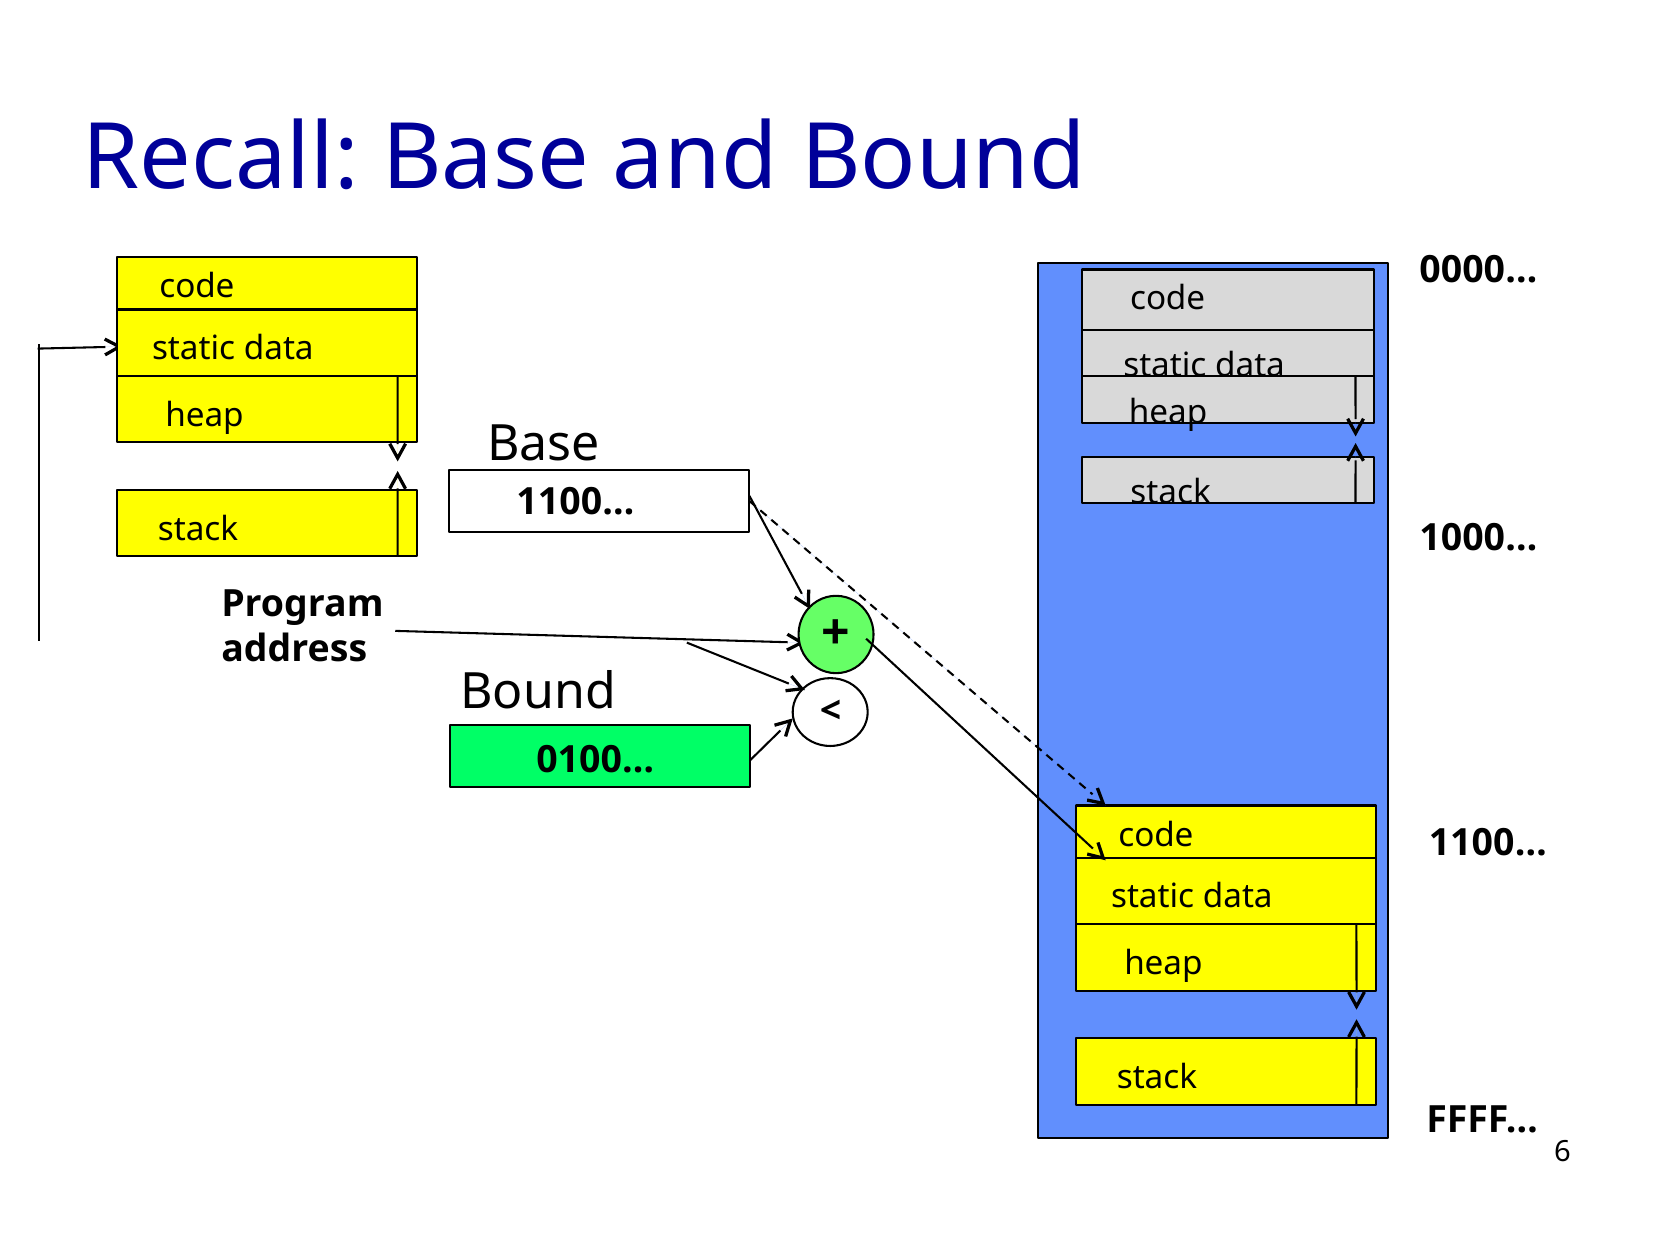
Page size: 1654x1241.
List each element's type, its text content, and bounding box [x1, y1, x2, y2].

text_box 1100… [1413, 810, 1562, 871]
text_box static data [1108, 336, 1301, 376]
text_box [40, 257, 417, 462]
text_box static data [1096, 867, 1288, 923]
text_box + [806, 592, 865, 668]
text_box heap [1109, 933, 1218, 989]
text_box heap [150, 385, 259, 441]
text_box heap [1114, 383, 1223, 438]
text_box [116, 470, 417, 557]
title Recall: Base and Bound [82, 49, 1571, 257]
text_box Base [472, 471, 501, 479]
text_box [817, 668, 855, 674]
text_box FFFF… [1411, 1087, 1554, 1148]
text_box [450, 718, 793, 788]
text_box 0000… [1404, 237, 1553, 298]
text_box 1000… [1404, 505, 1553, 566]
text_box Program address [206, 571, 399, 677]
text_box [395, 611, 806, 658]
text_box < [805, 678, 857, 739]
text_box 0100… [521, 727, 670, 788]
text_box Bound [445, 651, 631, 727]
text_box [749, 495, 856, 610]
text_box [865, 262, 1388, 1138]
text_box stack [1102, 1047, 1212, 1103]
text_box [686, 642, 805, 691]
text_box static data [137, 319, 329, 374]
text_box code [144, 257, 250, 309]
text_box stack [1115, 463, 1226, 518]
text_box code [1103, 805, 1209, 857]
text_box 1100… [501, 469, 650, 530]
text_box stack [143, 499, 254, 555]
text_box code [1115, 269, 1220, 325]
text_box Base [472, 403, 615, 469]
